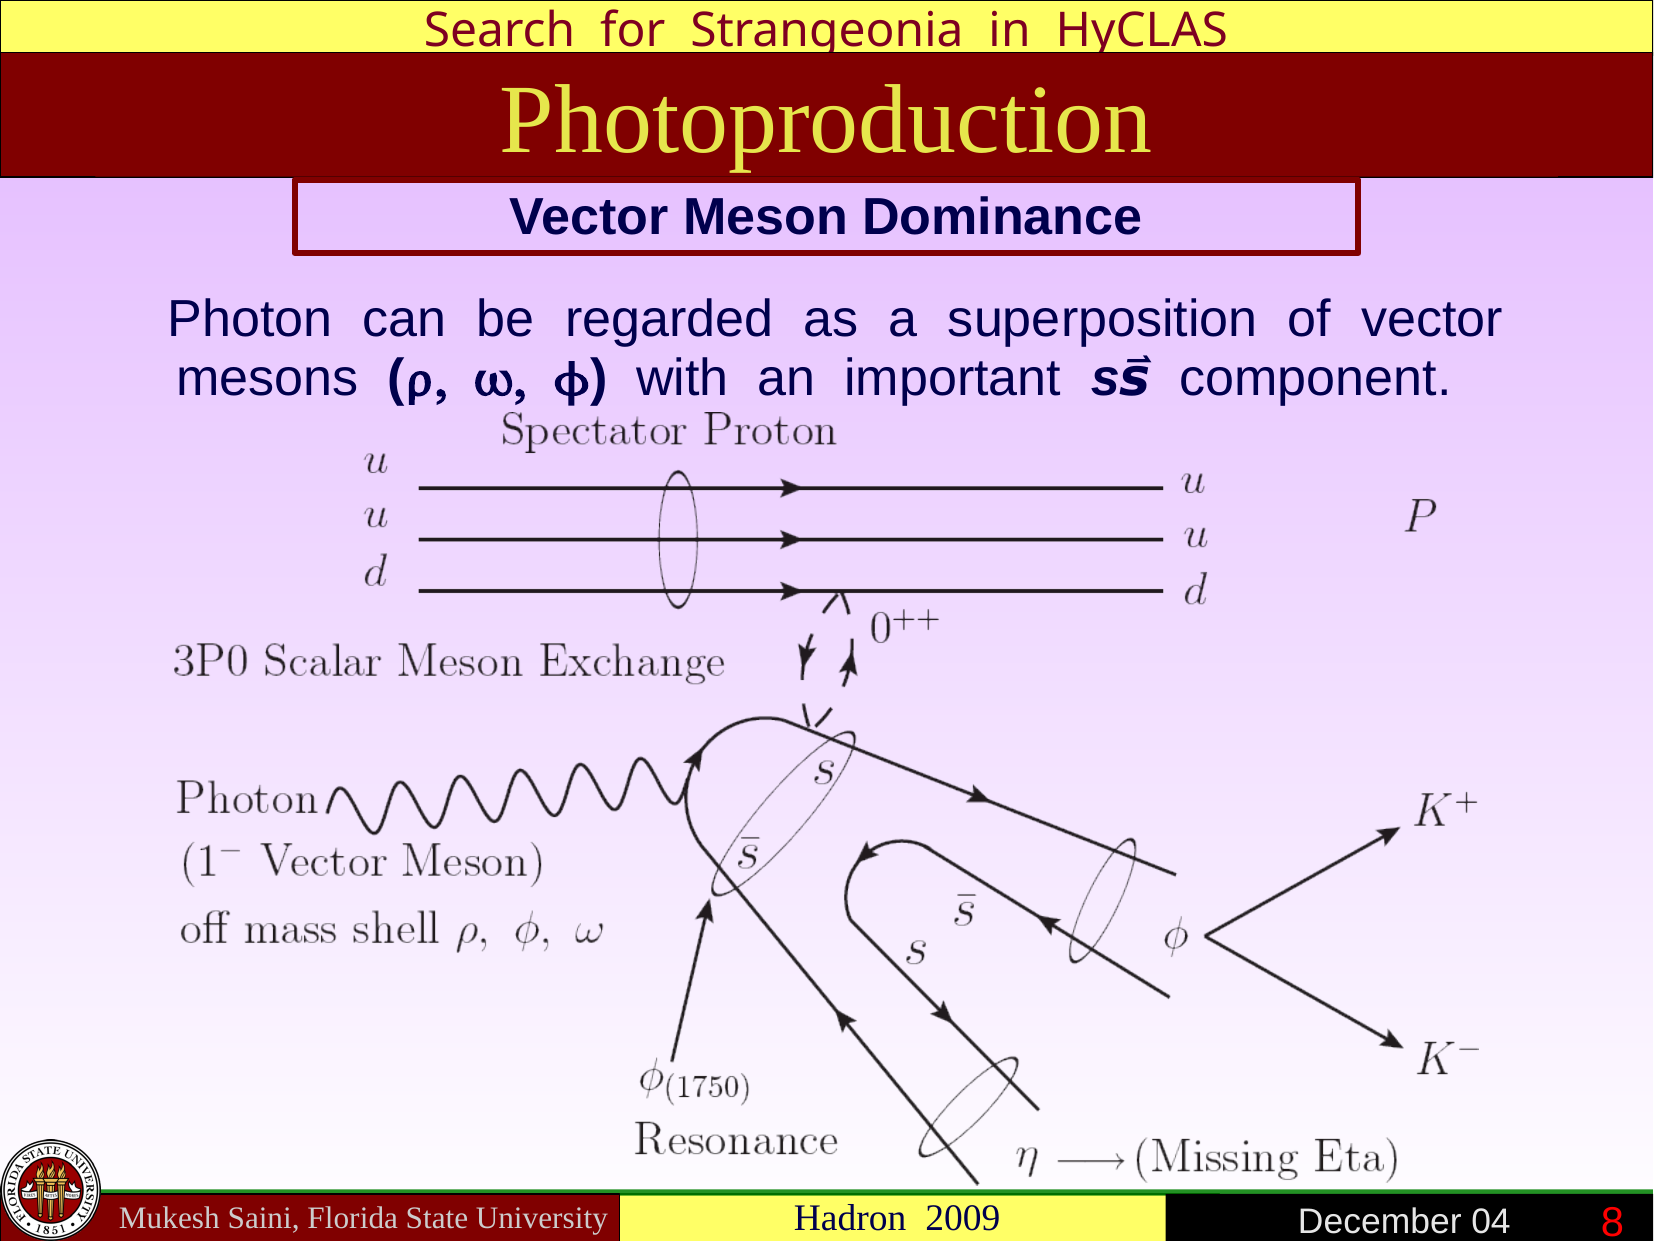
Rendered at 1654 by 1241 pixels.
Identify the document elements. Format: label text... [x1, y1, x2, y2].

picture [174, 412, 1479, 1186]
picture [0, 1139, 101, 1241]
text_box Photon can be regarded as a superposition of vector mesons (  ) with an important ss⃑ component. [103, 282, 1550, 432]
text_box Vector Meson Dominance [294, 179, 1359, 254]
title Photoproduction [95, 61, 1558, 177]
